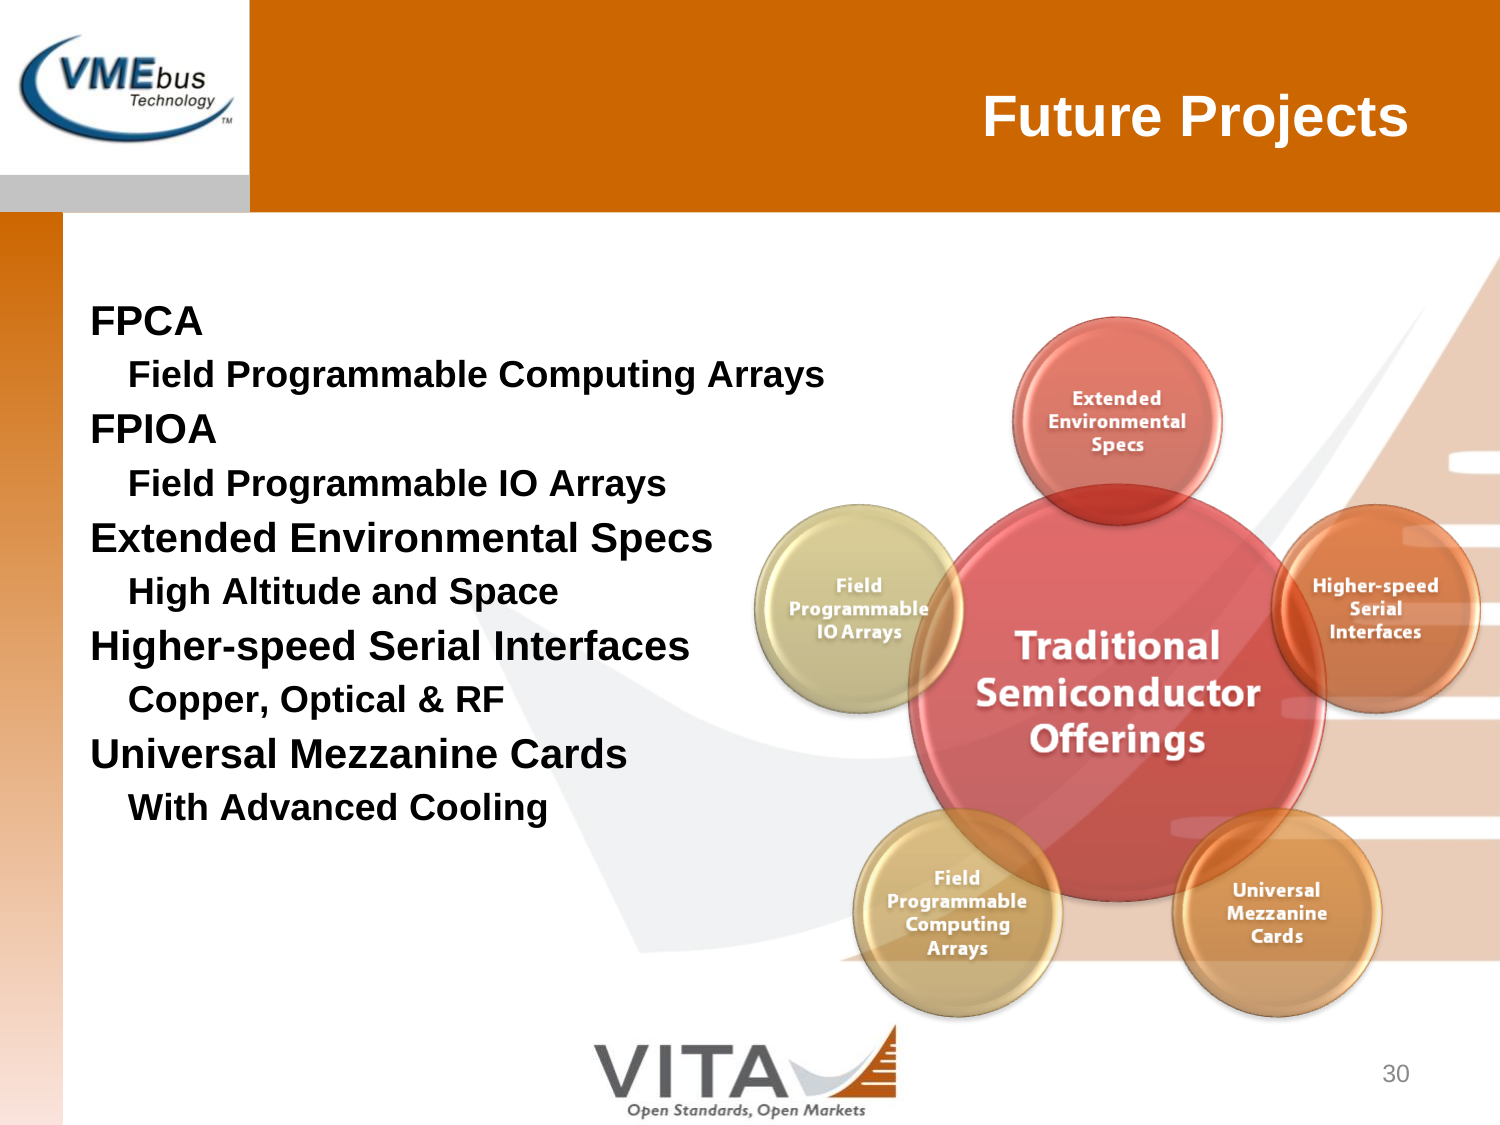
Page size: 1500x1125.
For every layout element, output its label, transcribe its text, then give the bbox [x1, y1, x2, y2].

picture [0, 0, 250, 174]
picture [658, 304, 1500, 1033]
list FPCA Field Programmable Computing Arrays FPIOA Field Programmable IO Arrays Extended Environmental Specs High Altitude and Space Higher-speed Serial Interfaces Copper, Optical & RF Universal Mezzanine Cards With Advanced Cooling [75, 290, 1413, 1063]
title Future Projects [287, 45, 1426, 188]
text_box <number> [1074, 1042, 1426, 1103]
picture [583, 1063, 917, 1125]
